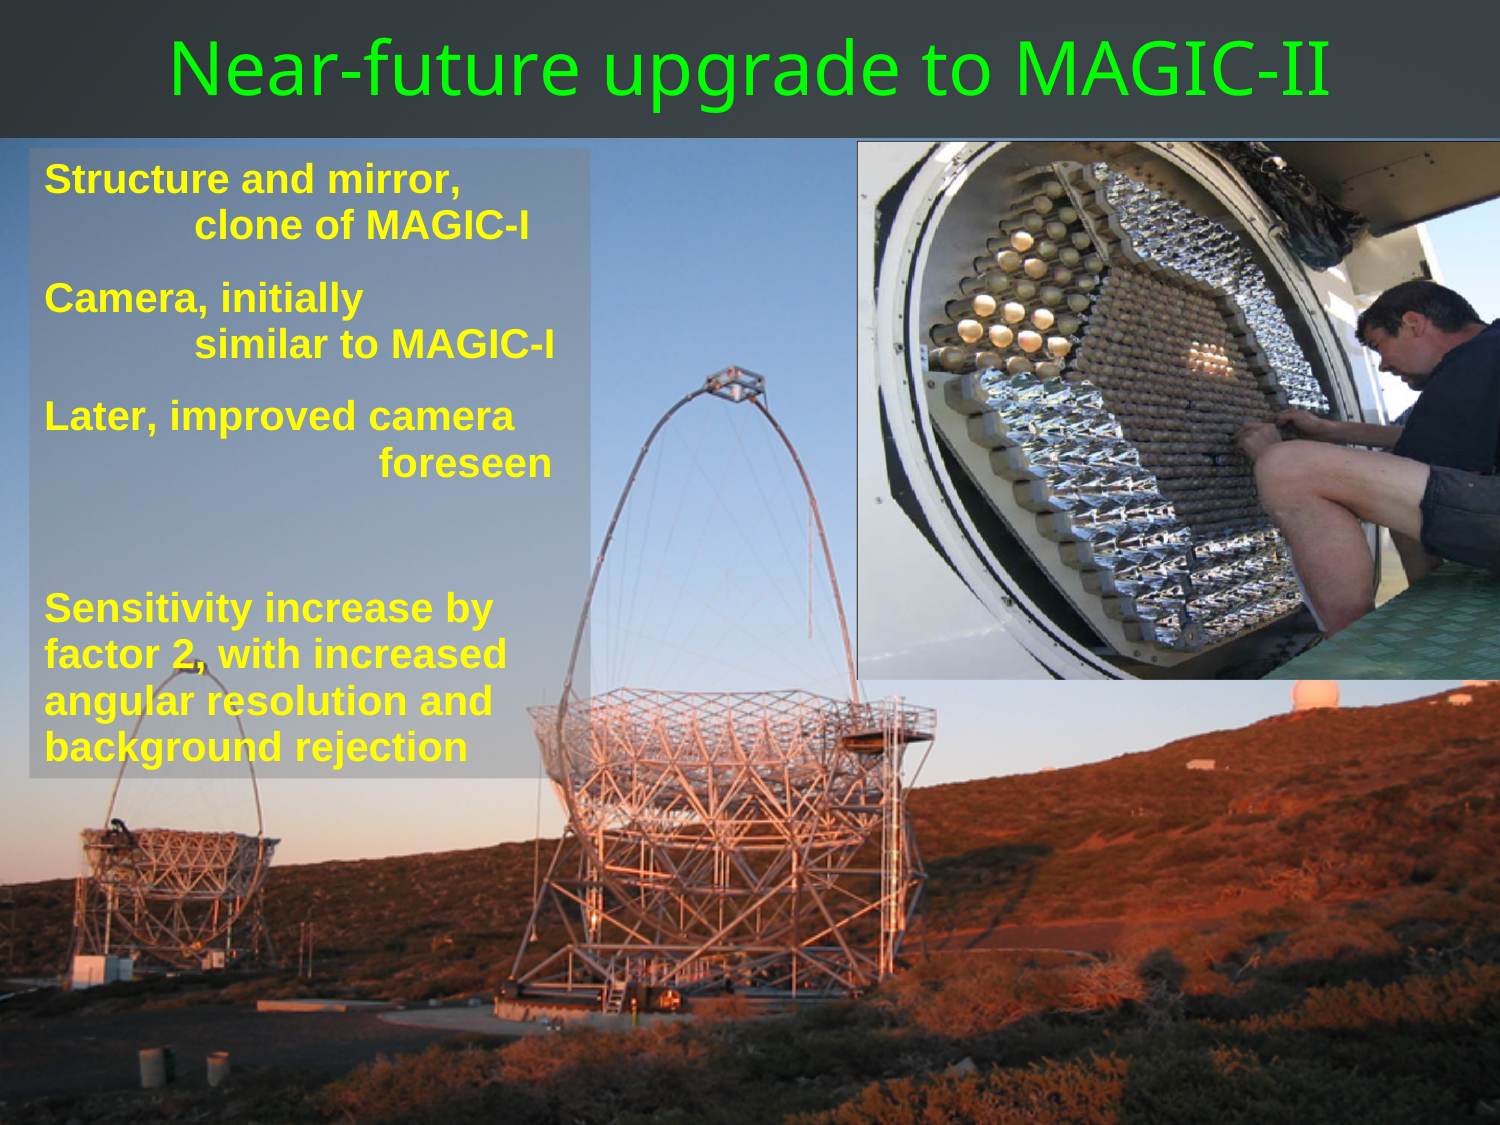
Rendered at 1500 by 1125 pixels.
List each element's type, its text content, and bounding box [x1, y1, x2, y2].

title Near-future upgrade to MAGIC-II [75, 21, 1425, 113]
text_box Structure and mirror, clone of MAGIC-I Camera, initially similar to MAGIC-I Later, improved camera foreseen Sensitivity increase by factor 2, with increased angular resolution and background rejection [29, 147, 591, 779]
picture [0, 0, 1500, 1125]
